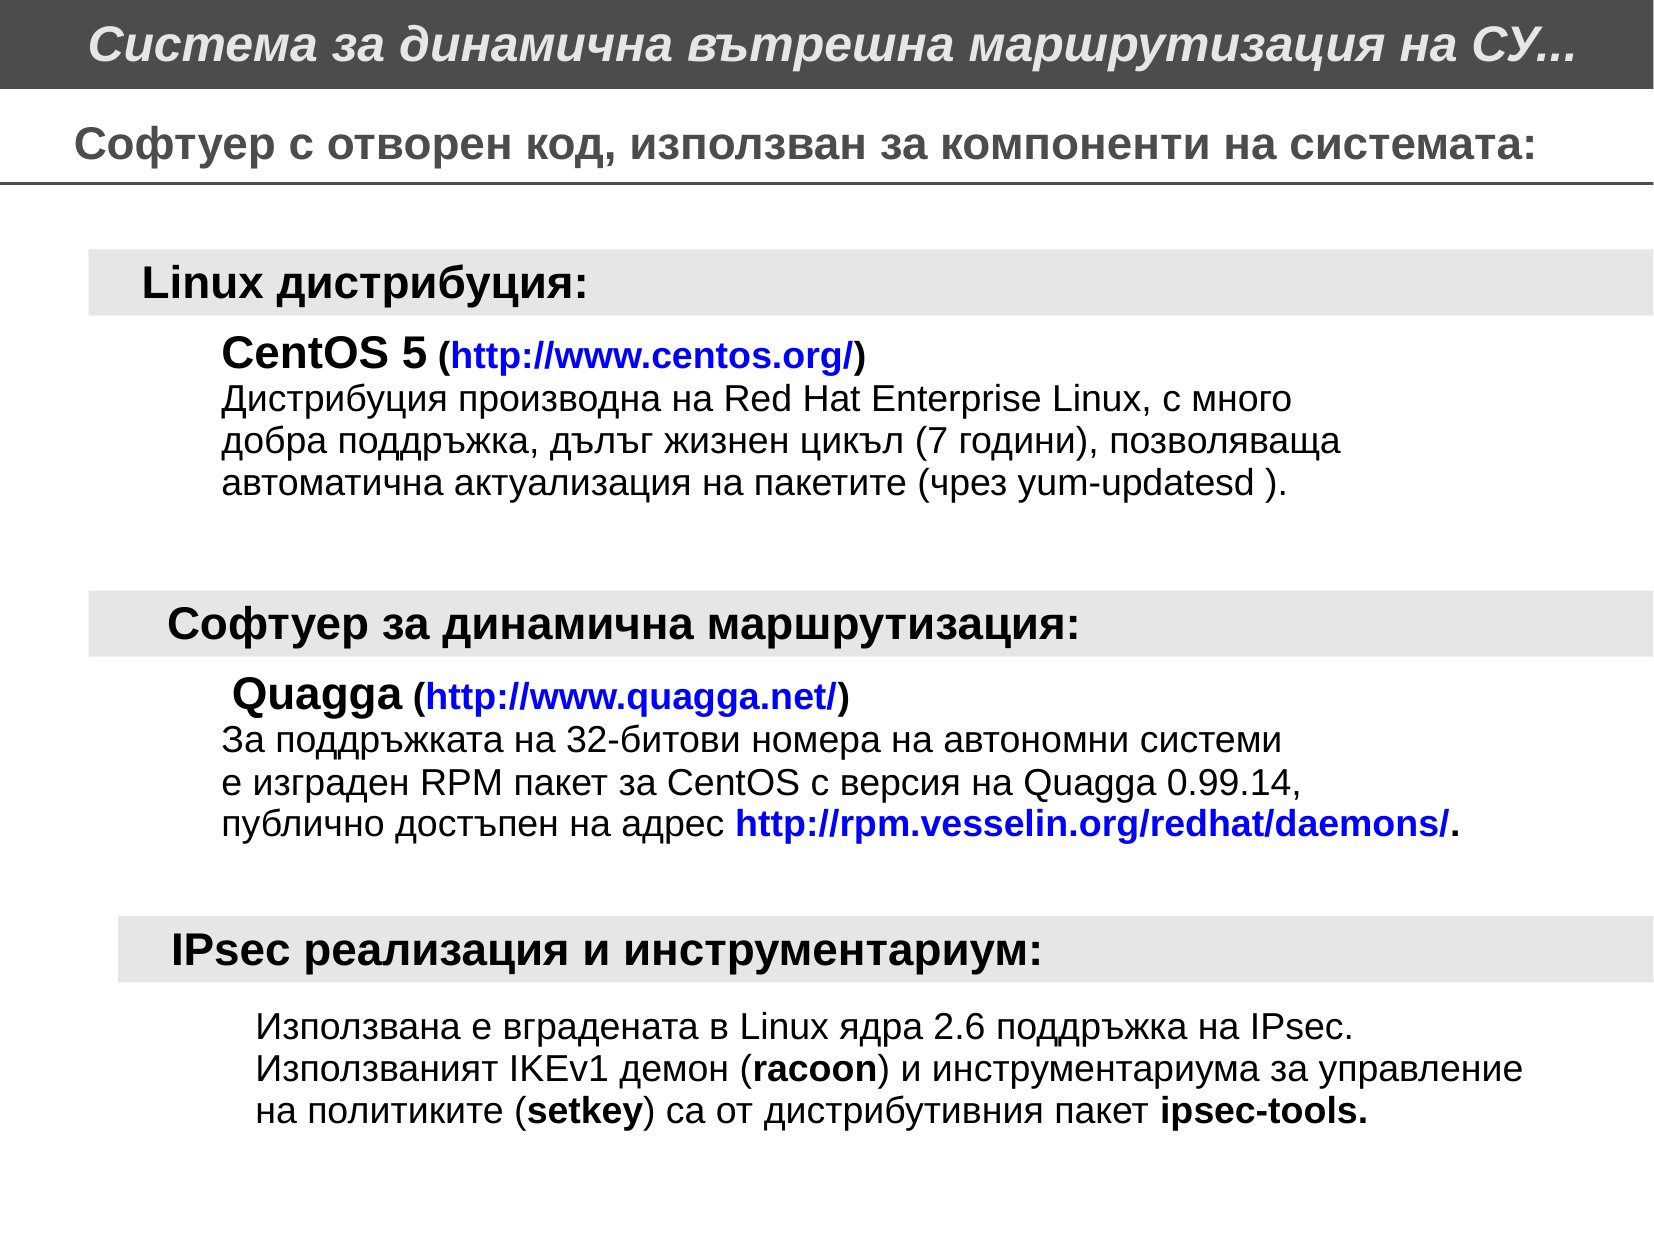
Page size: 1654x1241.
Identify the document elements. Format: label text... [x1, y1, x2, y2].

text_box CentOS 5 (http://www.centos.org/) Дистрибуция производна на Red Hat Enterprise Linux, с много добра поддръжка, дълъг жизнен цикъл (7 години), позволяваща автоматична актуализация на пакетите (чрез yum-updatesd ). [206, 319, 1595, 512]
text_box Quagga (http://www.quagga.net/) За поддръжката на 32-битови номера на автономни системи е изграден RPM пакет за CentOS с версия на Quagga 0.99.14, публично достъпен на адрес http://rpm.vesselin.org/redhat/daemons/. [206, 660, 1536, 853]
text_box Софтуер с отворен код, използван за компоненти на системата: [59, 111, 1554, 178]
text_box Използвана е вградената в Linux ядра 2.6 поддръжка на IPsec. Използваният IKEv1 демон (racoon) и инструментариумa за управление на политиките (setkey) са от дистрибутивния пакет ipsec-tools. [240, 983, 1620, 1182]
text_box Linux дистрибуция: [88, 249, 1654, 316]
text_box IPsec реализация и инструментариум: [118, 916, 1654, 983]
text_box Софтуер за динамична маршрутизация: [88, 590, 1654, 657]
text_box Система за динамична вътрешна маршрутизация на СУ... [72, 9, 1594, 80]
text_box [0, 0, 1654, 89]
